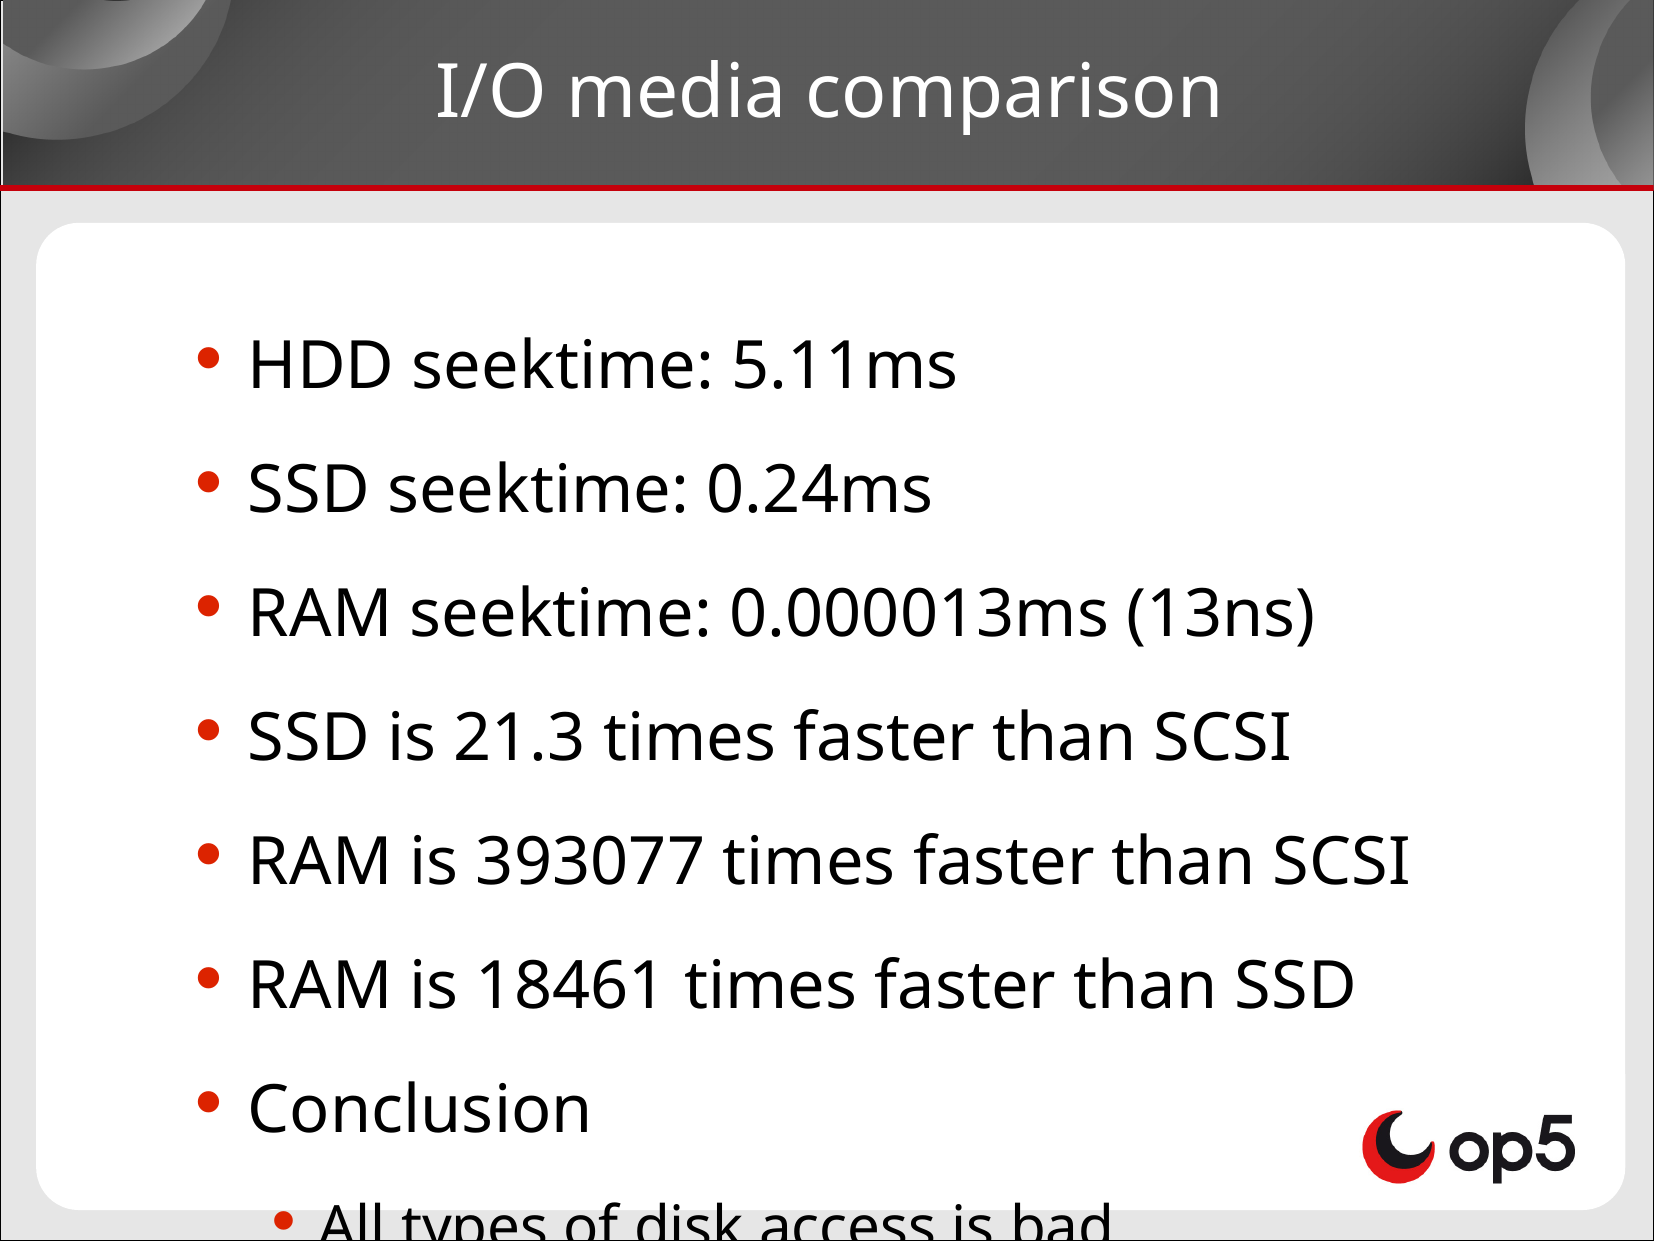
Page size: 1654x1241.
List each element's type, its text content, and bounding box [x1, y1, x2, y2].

picture [1350, 1103, 1587, 1191]
list HDD seektime: 5.11ms SSD seektime: 0.24ms RAM seektime: 0.000013ms (13ns) SSD is 21.3 times faster than SCSI RAM is 393077 times faster than SCSI RAM is 18461 times faster than SSD Conclusion All types of disk access is bad [177, 313, 1571, 1155]
title I/O media comparison [88, 0, 1571, 175]
picture [3, 0, 1654, 185]
